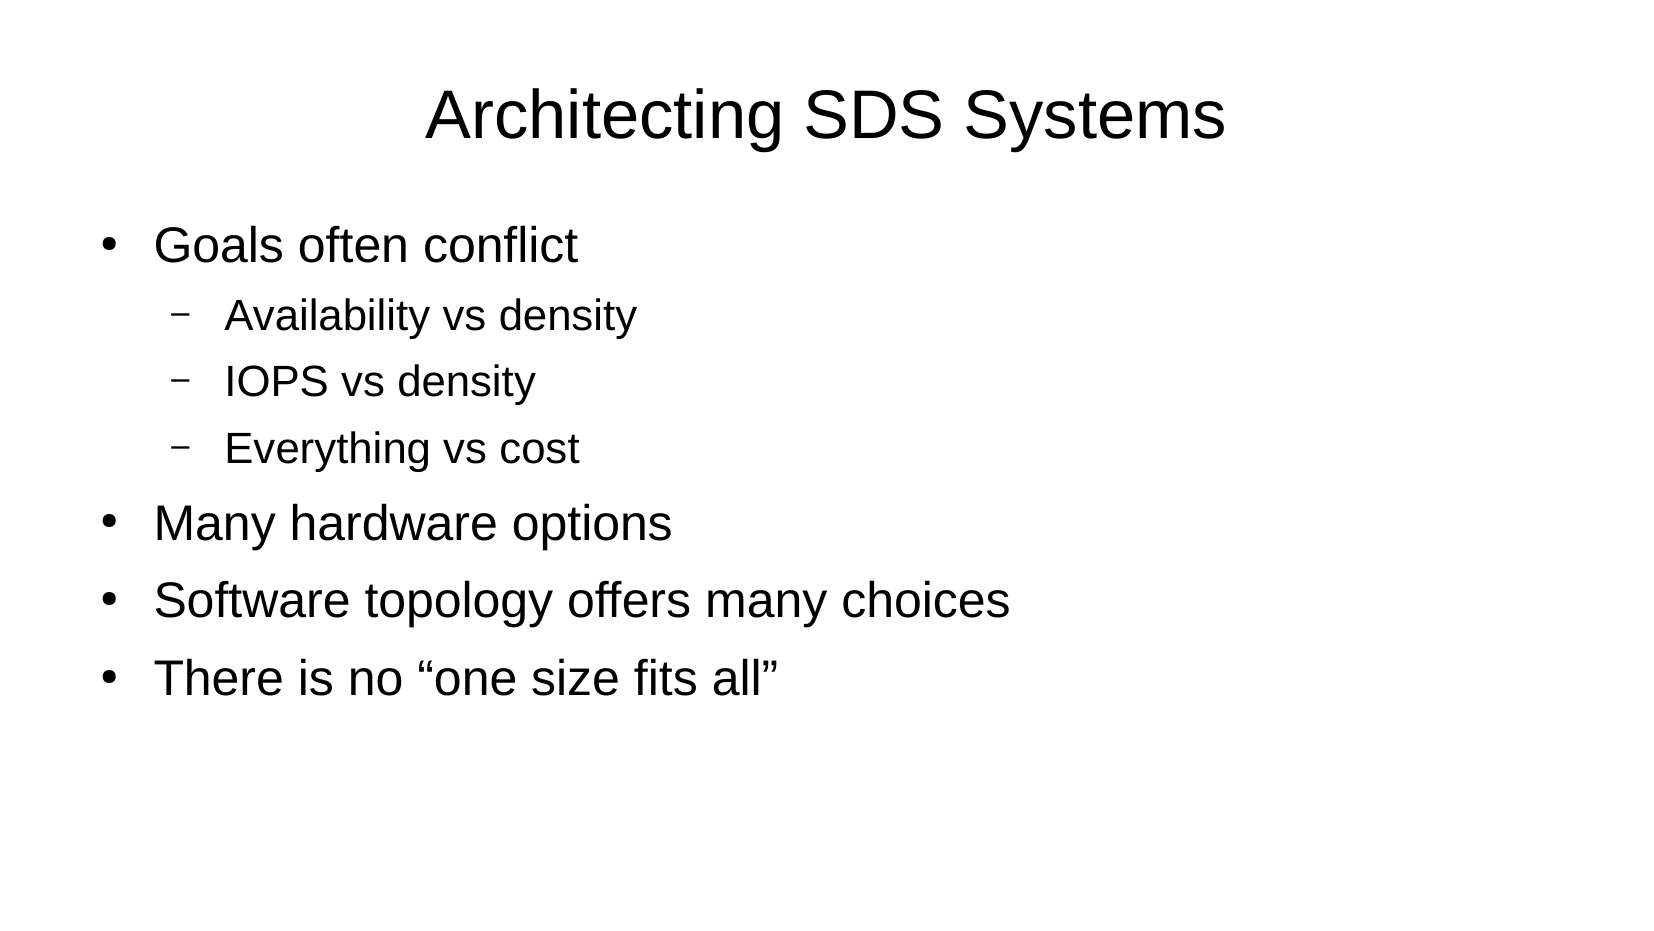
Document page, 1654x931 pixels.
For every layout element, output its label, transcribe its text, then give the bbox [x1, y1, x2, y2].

list Goals often conflict Availability vs density IOPS vs density Everything vs cost Many hardware options Software topology offers many choices There is no “one size fits all” [82, 217, 1571, 758]
title Architecting SDS Systems [82, 37, 1571, 193]
